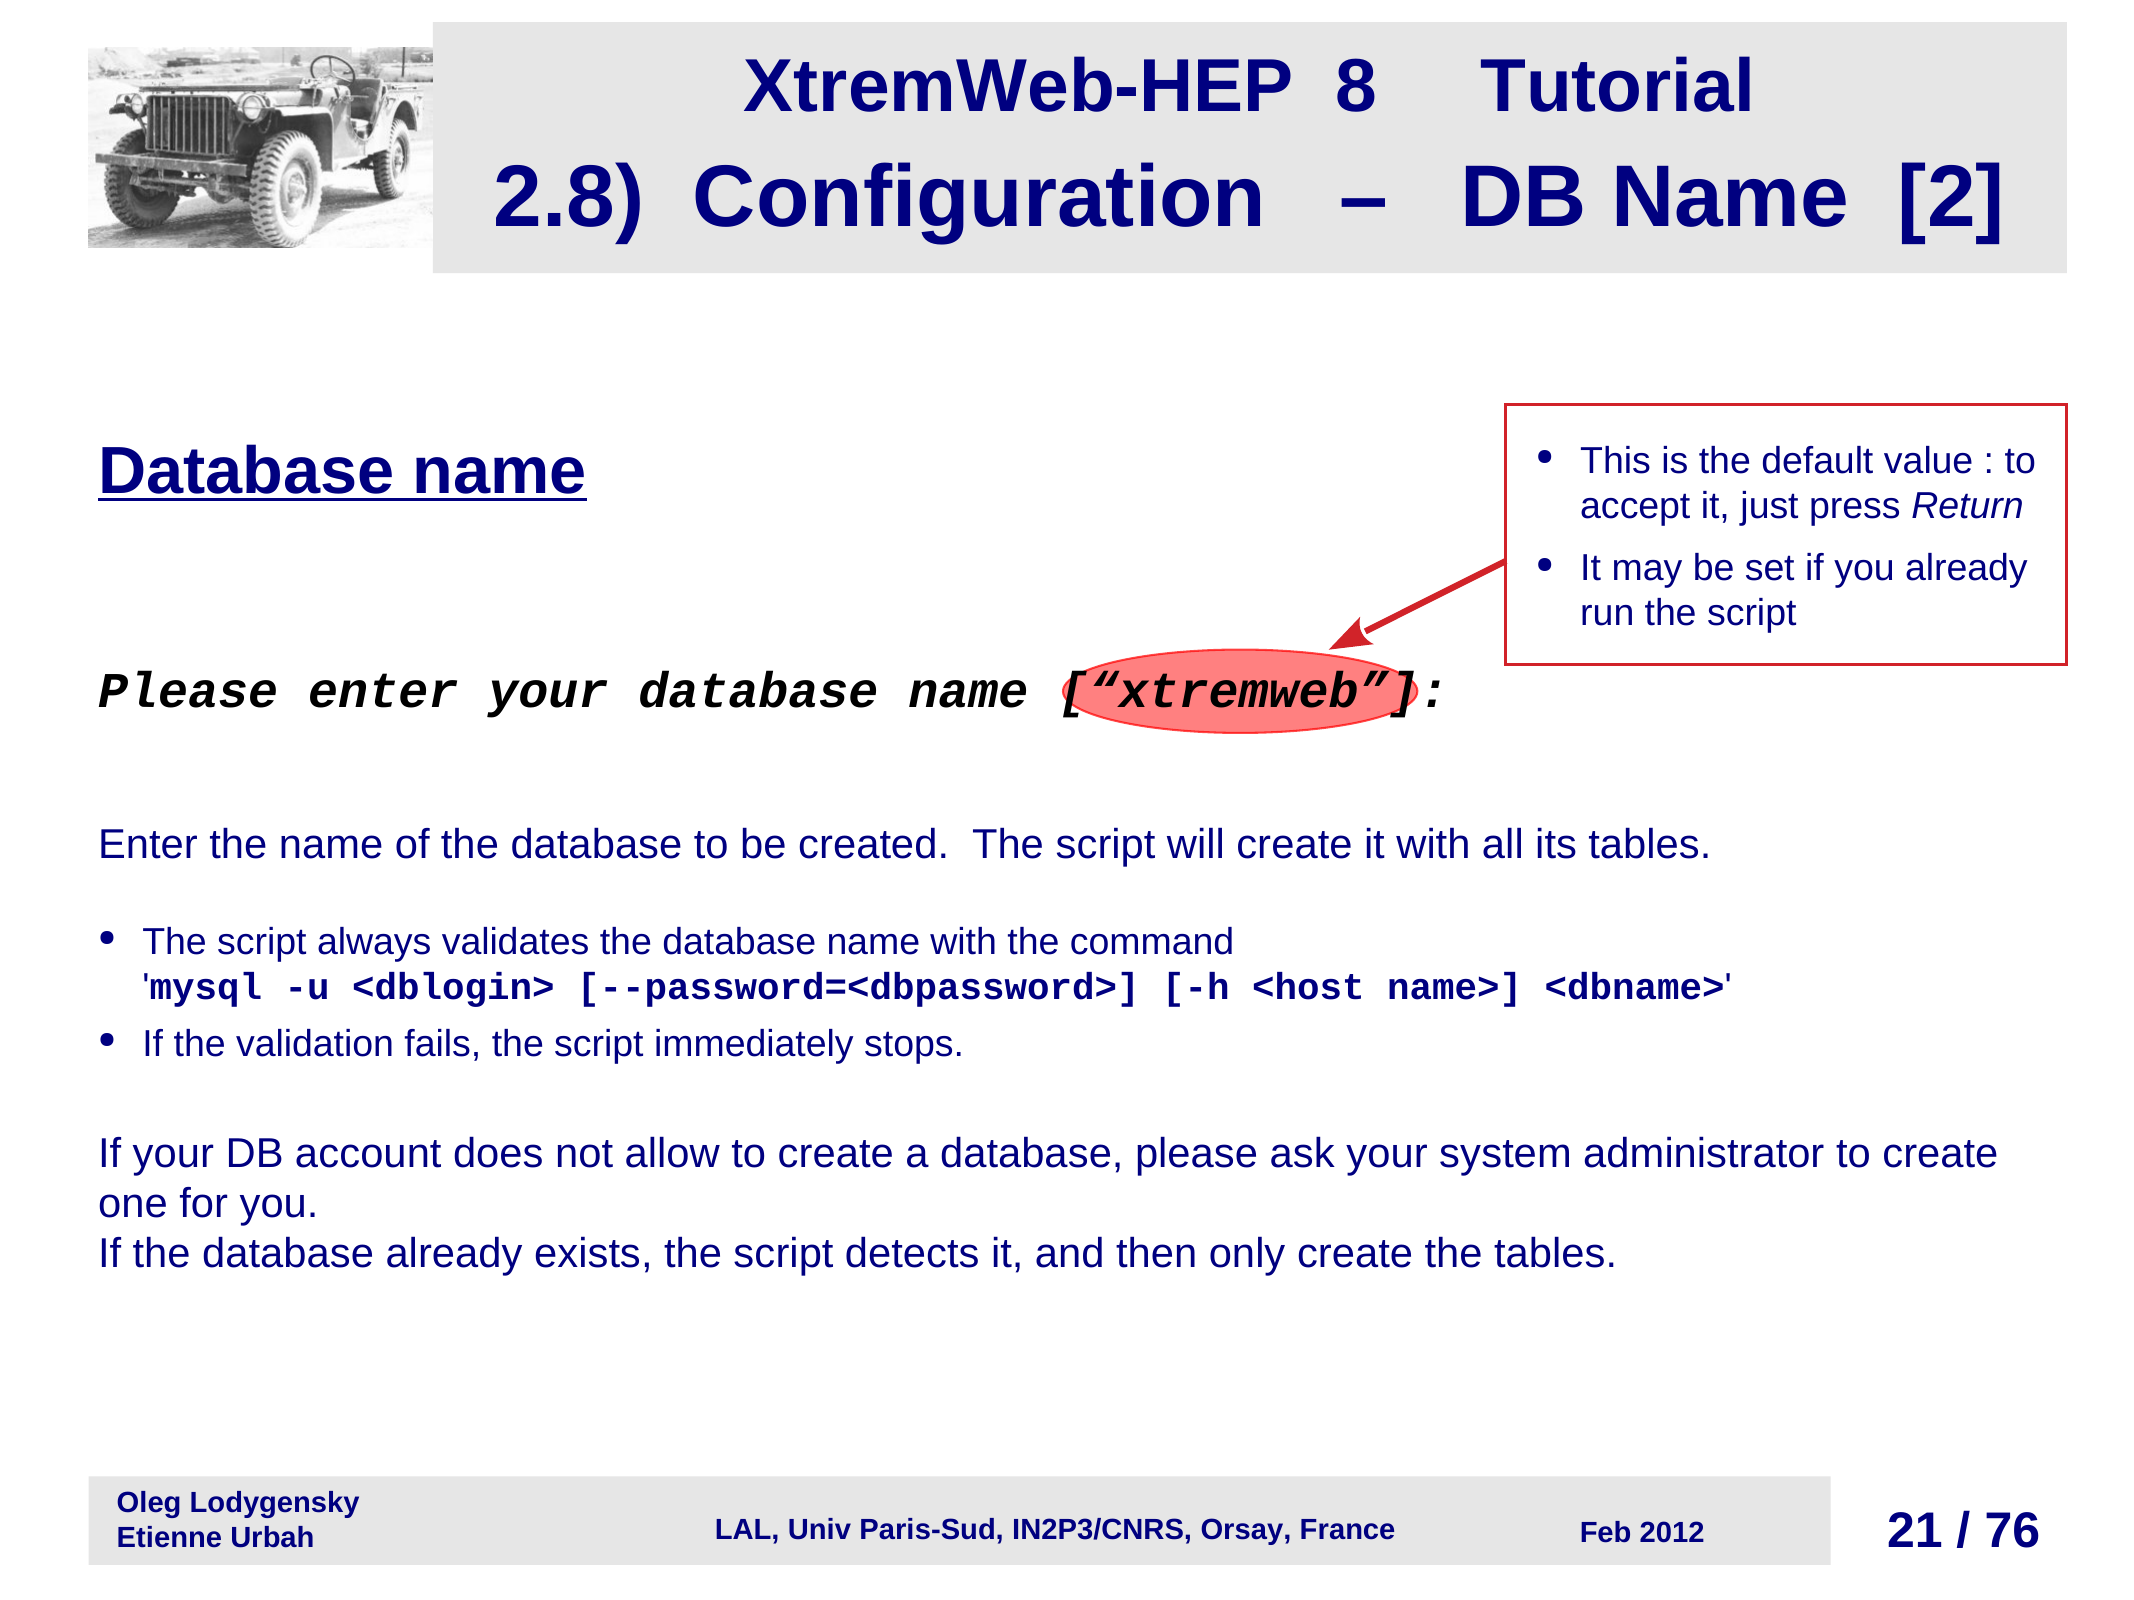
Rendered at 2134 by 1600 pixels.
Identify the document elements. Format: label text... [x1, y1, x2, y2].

picture [88, 47, 433, 248]
title 2.8) Configuration – DB Name [2] [442, 118, 2067, 266]
text_box Database name Please enter your database name [“xtremweb”]: Enter the name of the database to be created. The script will create it with all its tables. The script always validates the database name with the command 'mysql -u <dblogin> [--password=<dbpassword>] [-h <host name>] <dbname>' If the validation fails, the script immediately stops. If your DB account does not allow to create a database, please ask your system administrator to create one for you. If the database already exists, the script detects it, and then only create the tables. [88, 427, 2067, 1411]
text_box This is the default value : to accept it, just press Return It may be set if you already run the script [1505, 404, 2067, 665]
